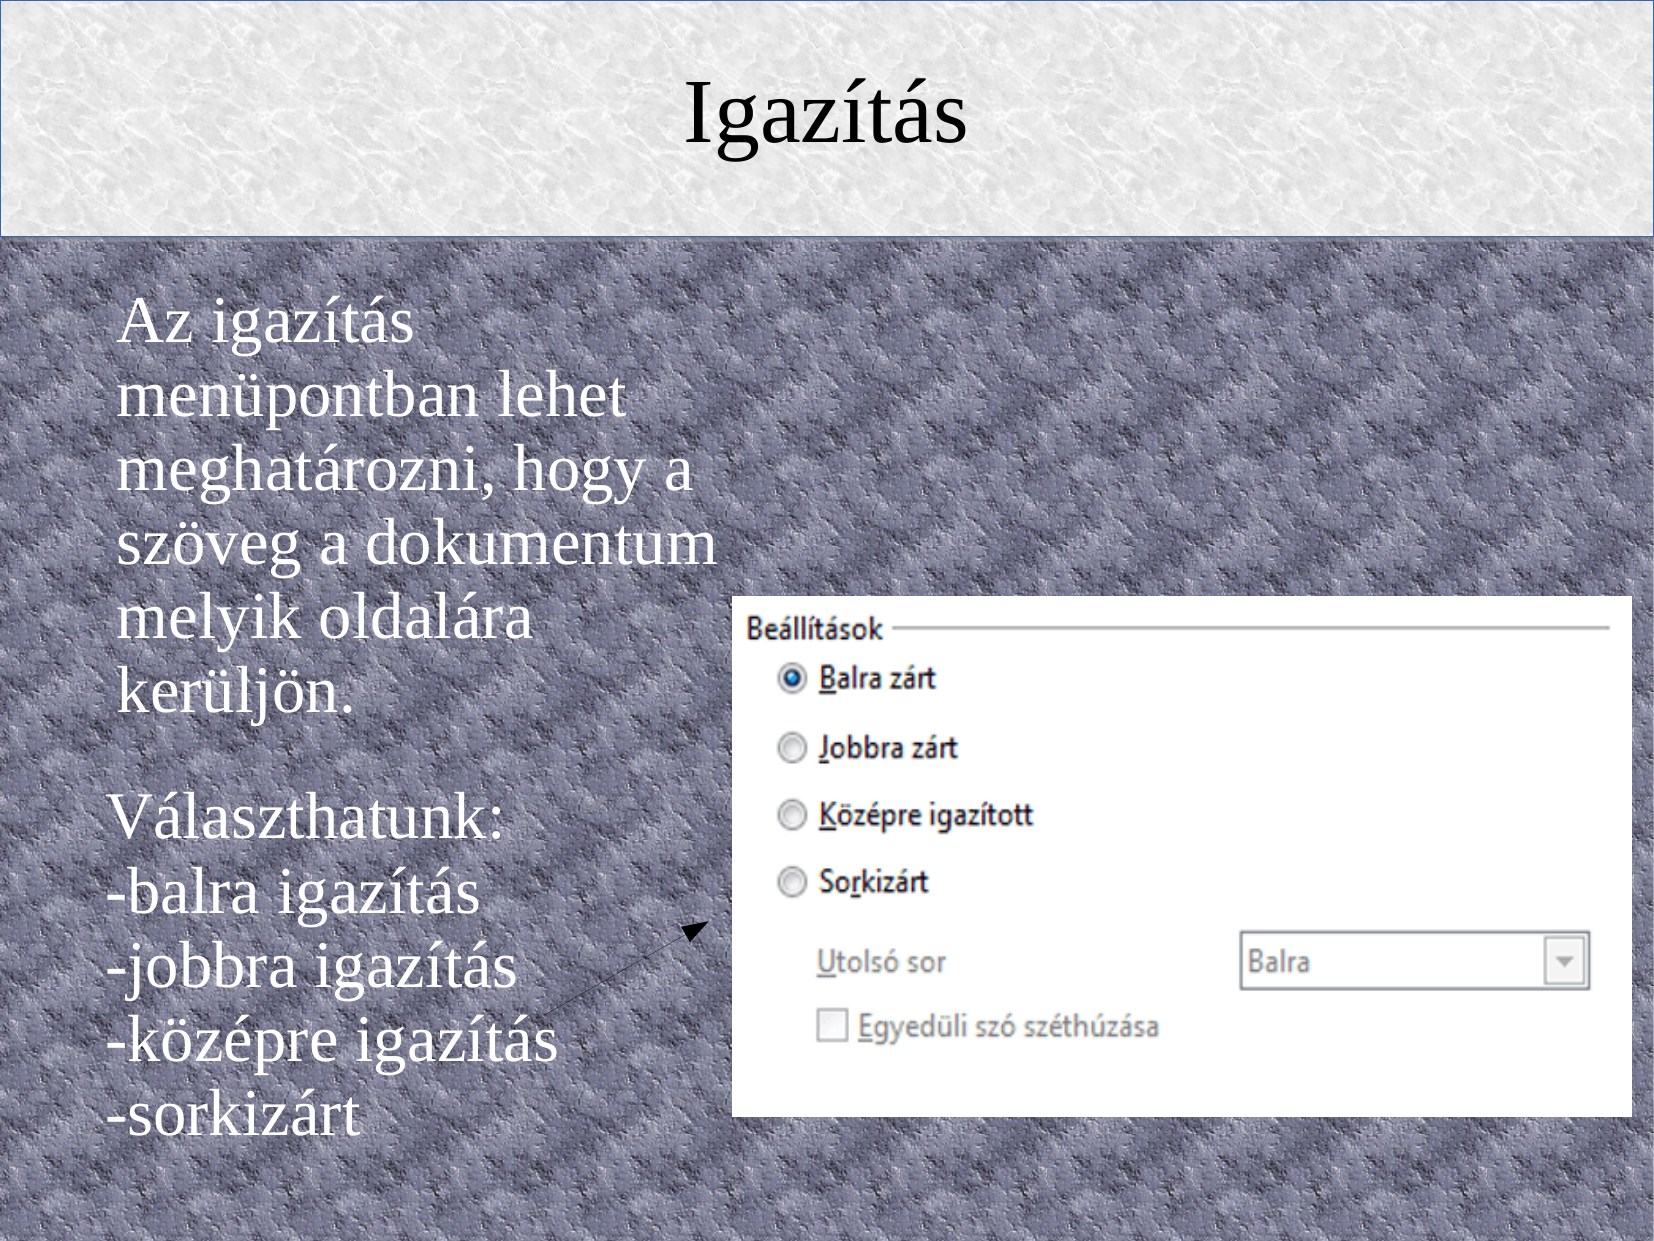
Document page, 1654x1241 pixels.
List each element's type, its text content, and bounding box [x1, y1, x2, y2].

picture [0, 237, 1654, 1241]
list Az igazítás menüpontban lehet meghatározni, hogy a szöveg a dokumentum melyik oldalára kerüljön. [45, 282, 756, 733]
title Igazítás [82, 8, 1571, 216]
picture [1, 1, 1653, 236]
list Választhatunk: -balra igazítás -jobbra igazítás -középre igazítás -sorkizárt [34, 779, 745, 1170]
